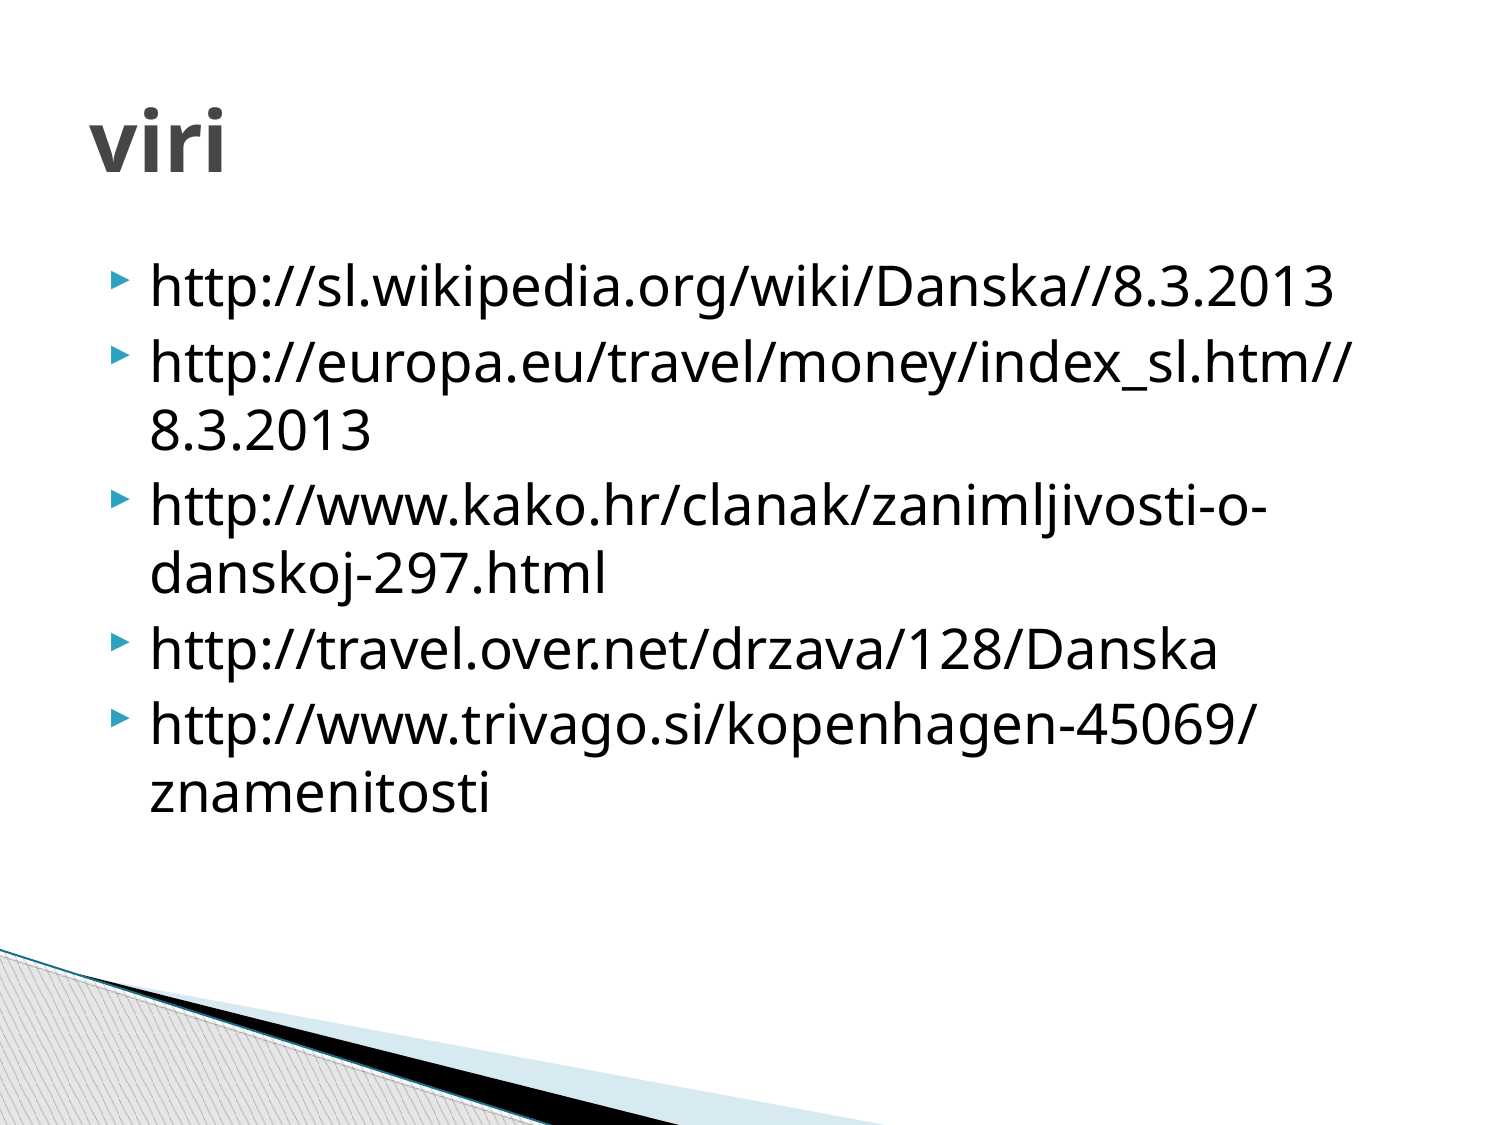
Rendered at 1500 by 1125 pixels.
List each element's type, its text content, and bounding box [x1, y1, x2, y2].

list http://sl.wikipedia.org/wiki/Danska//8.3.2013 http://europa.eu/travel/money/index_sl.htm//8.3.2013 http://www.kako.hr/clanak/zanimljivosti-o-danskoj-297.html http://travel.over.net/drzava/128/Danska http://www.trivago.si/kopenhagen-45069/znamenitosti [75, 242, 1425, 986]
title viri [75, 45, 1425, 233]
